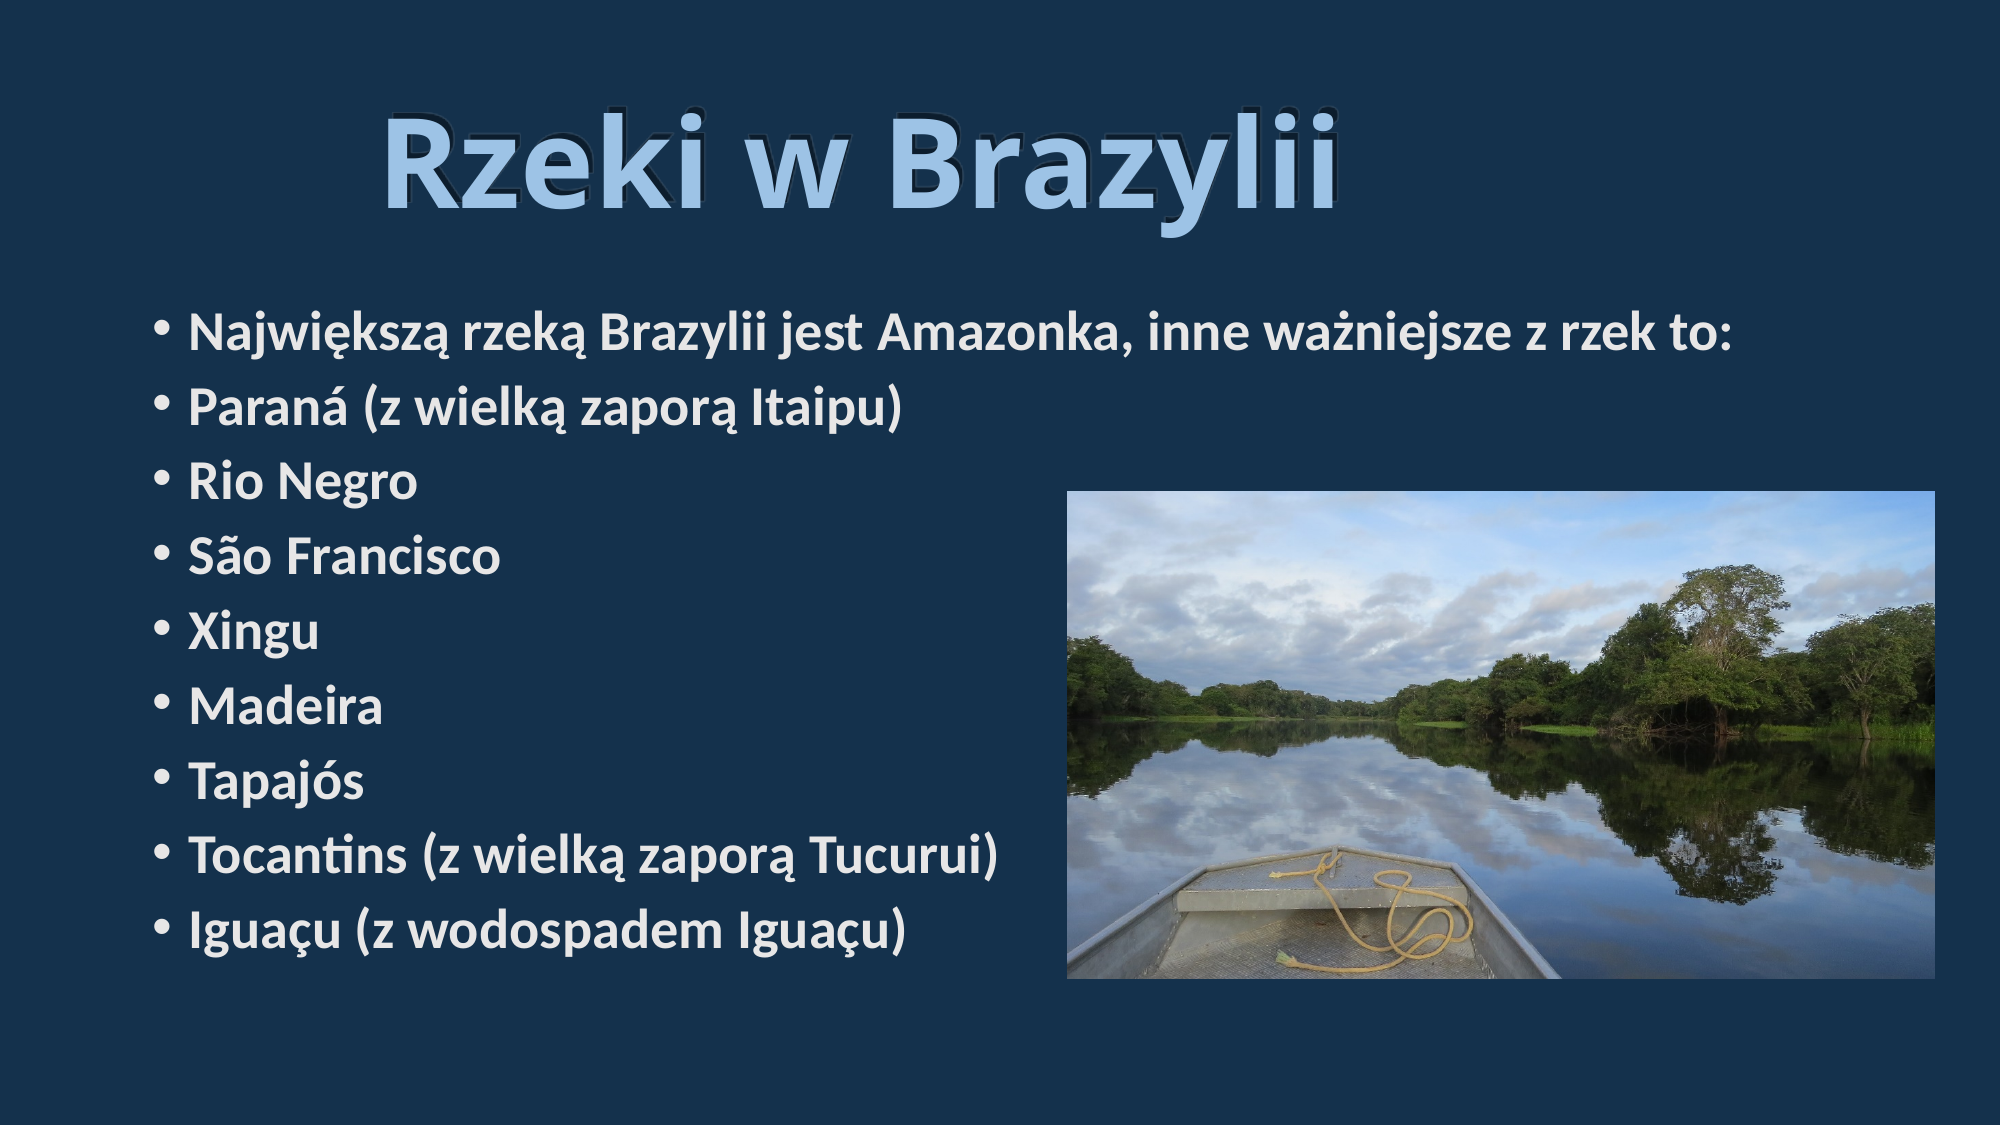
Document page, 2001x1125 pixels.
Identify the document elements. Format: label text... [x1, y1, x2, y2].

list Największą rzeką Brazylii jest Amazonka, inne ważniejsze z rzek to: Paraná (z wielką zaporą Itaipu) Rio Negro São Francisco Xingu Madeira Tapajós Tocantins (z wielką zaporą Tucurui) Iguaçu (z wodospadem Iguaçu) [137, 299, 1863, 1014]
picture [0, 0, 2000, 1125]
title Rzeki w Brazylii [137, 59, 1863, 278]
